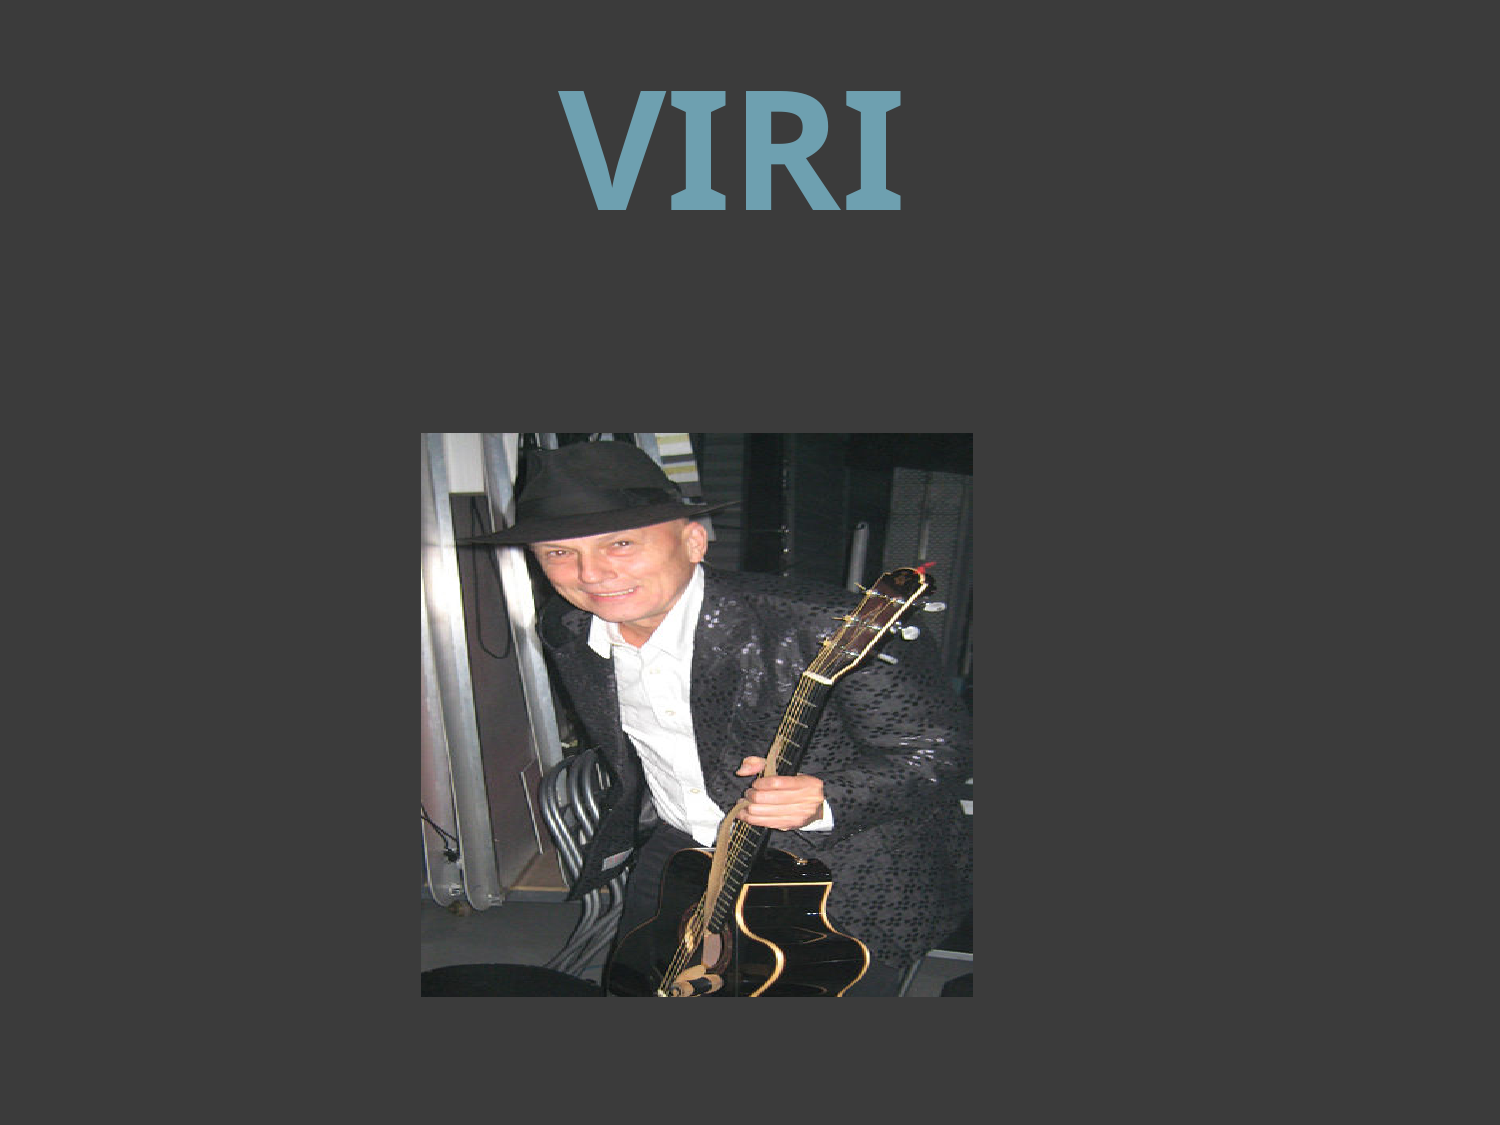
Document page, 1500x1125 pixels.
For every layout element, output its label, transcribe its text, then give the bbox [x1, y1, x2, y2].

title VIRI [75, 44, 1300, 233]
picture [421, 433, 973, 997]
list [75, 262, 1300, 1006]
